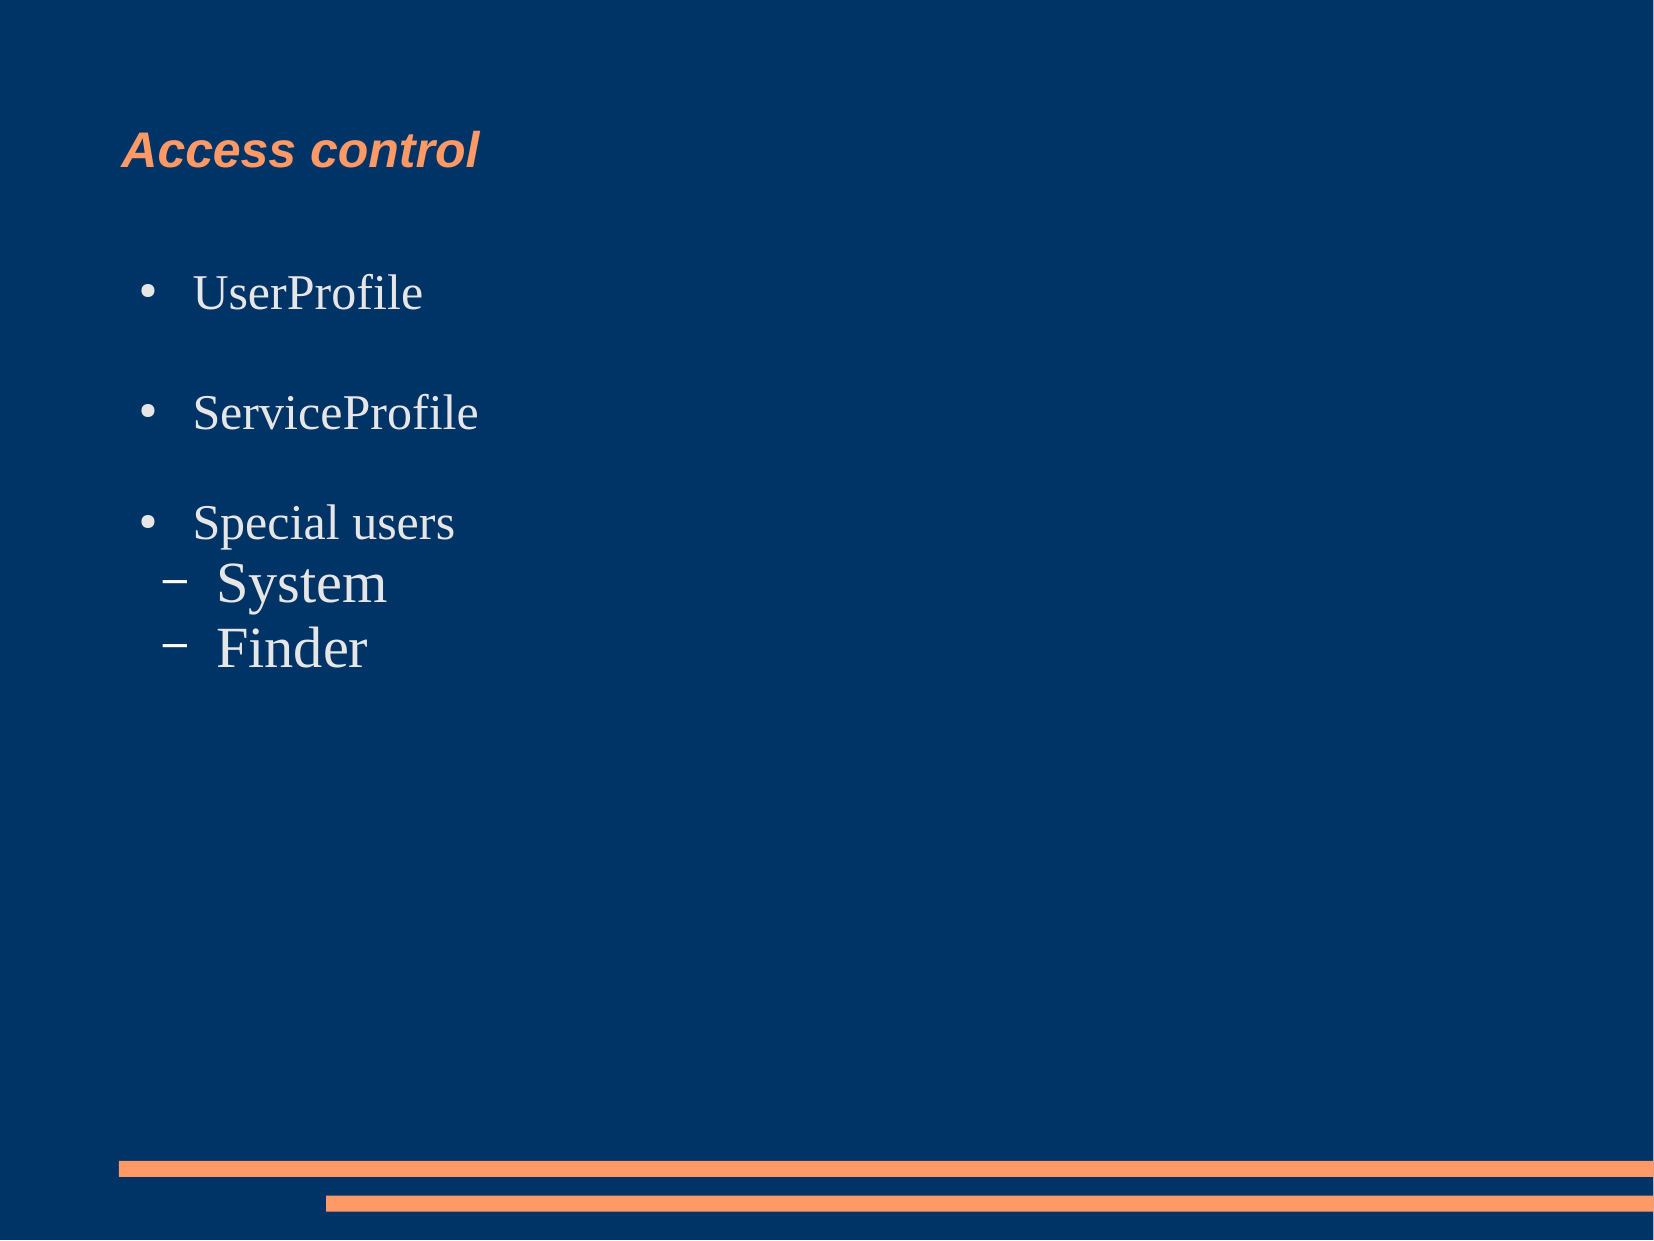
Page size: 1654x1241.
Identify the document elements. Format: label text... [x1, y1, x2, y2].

list UserProfile ServiceProfile Special users System Finder [121, 264, 1561, 1075]
title Access control [121, 46, 1534, 254]
